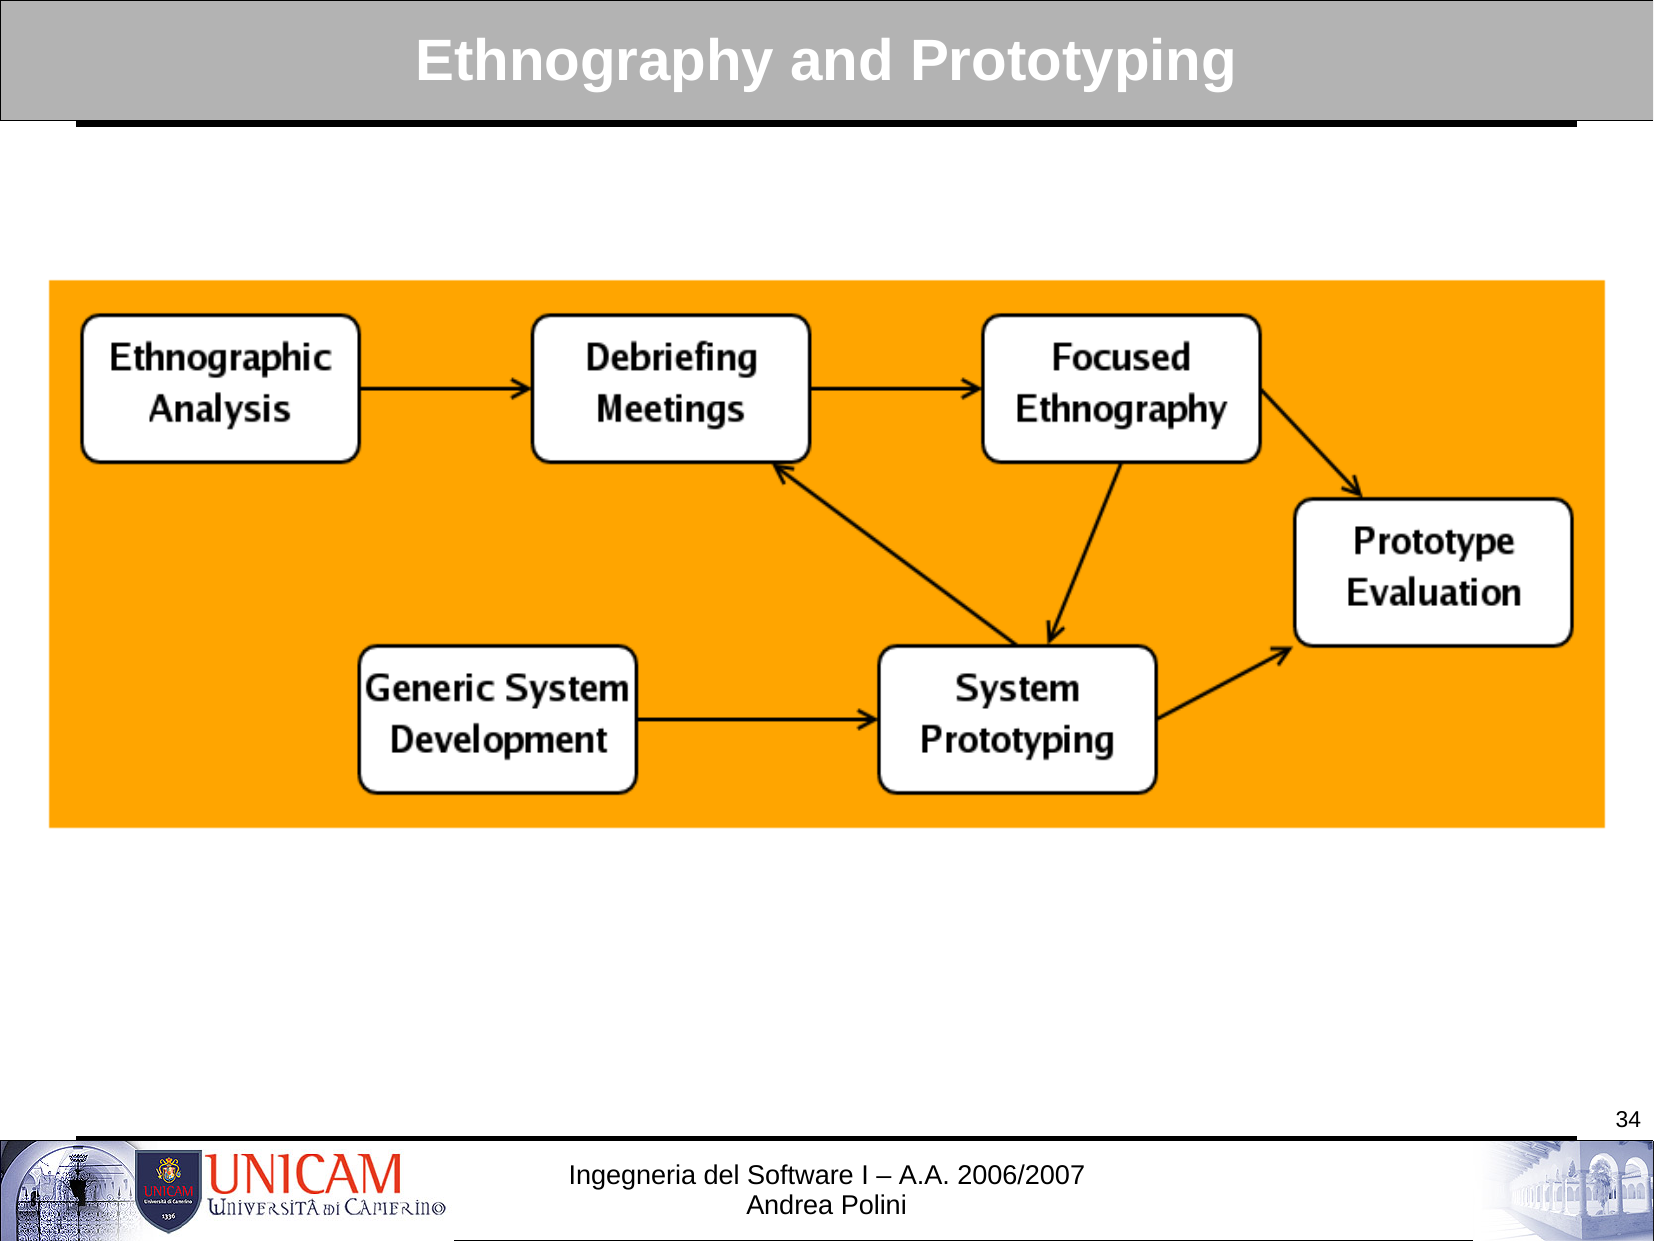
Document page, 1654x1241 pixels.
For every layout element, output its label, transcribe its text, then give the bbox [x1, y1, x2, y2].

picture [0, 1141, 454, 1241]
picture [1473, 1141, 1654, 1241]
picture [46, 277, 1607, 832]
title Ethnography and Prototyping [0, 0, 1653, 121]
